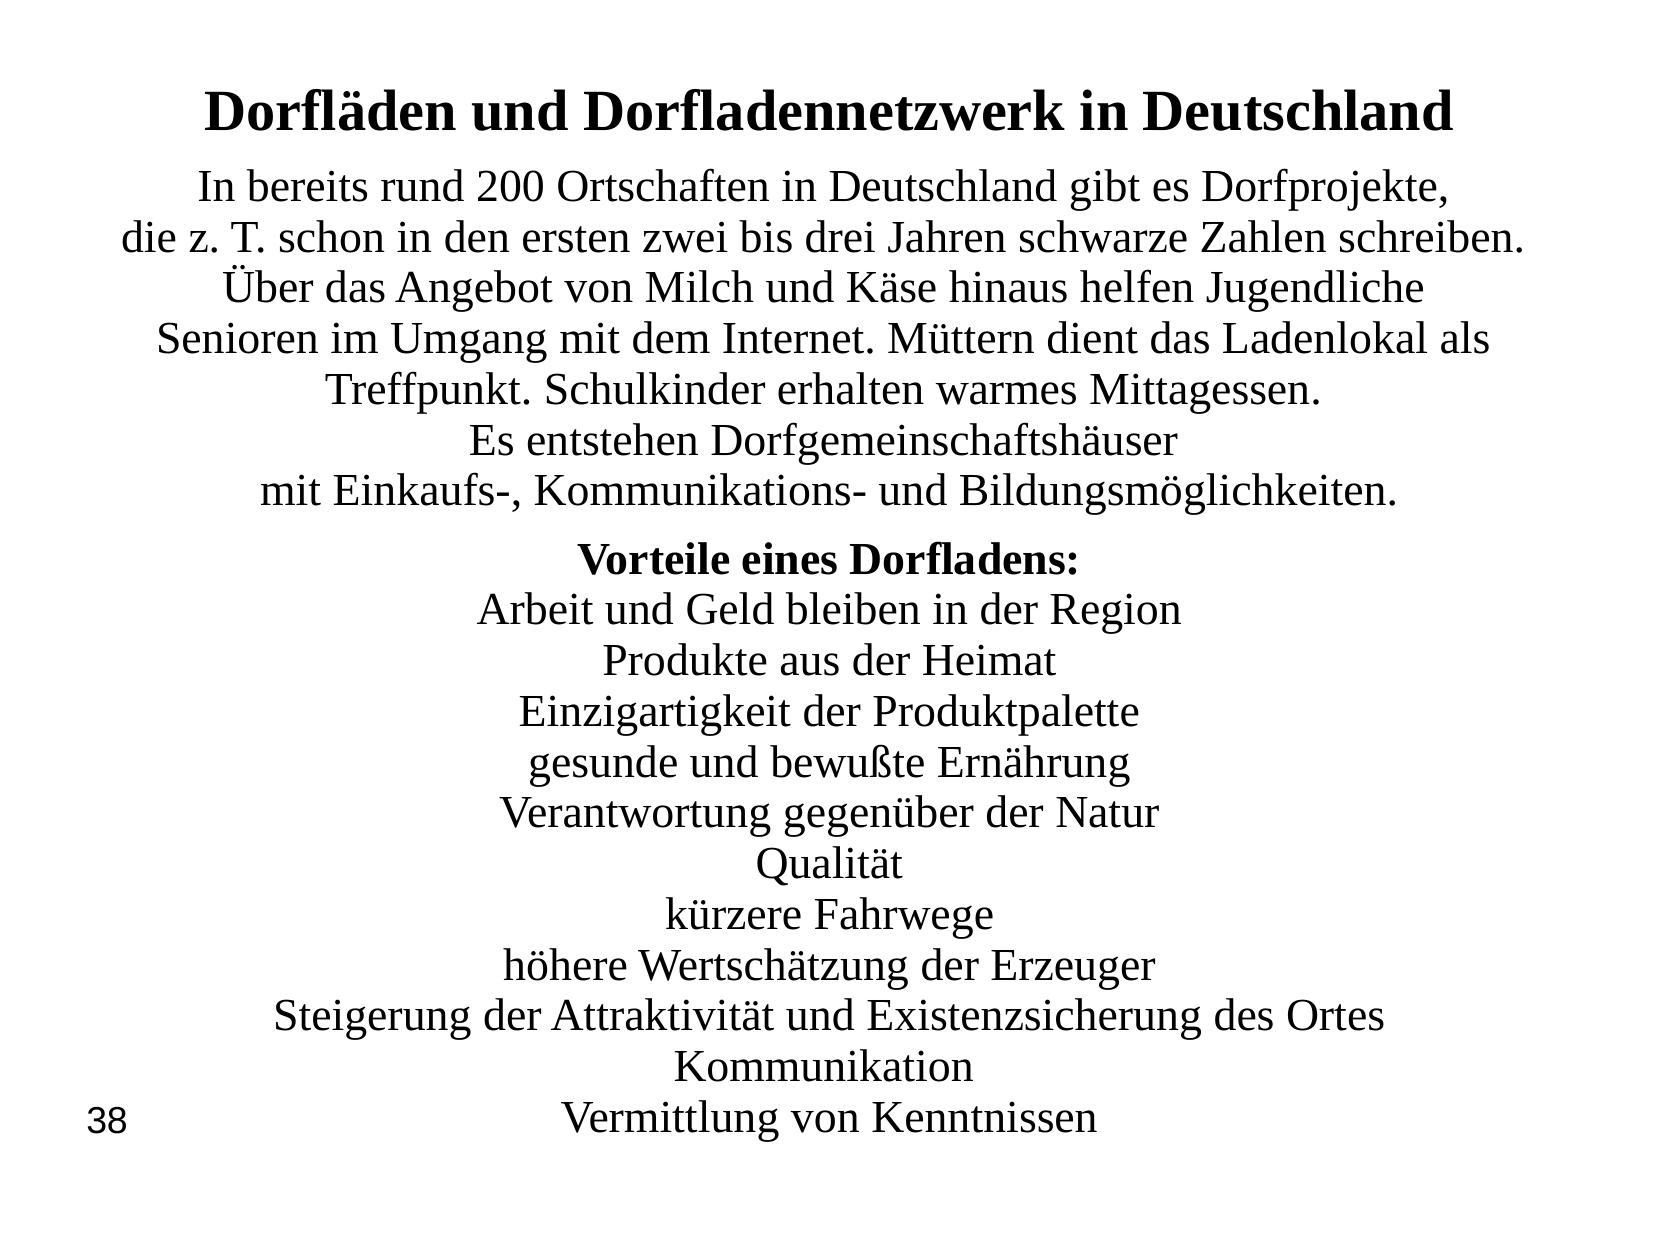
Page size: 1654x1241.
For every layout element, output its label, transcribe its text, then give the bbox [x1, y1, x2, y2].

text_box Dorfläden und Dorfladennetzwerk in Deutschland In bereits rund 200 Ortschaften in Deutschland gibt es Dorfprojekte, die z. T. schon in den ersten zwei bis drei Jahren schwarze Zahlen schreiben. Über das Angebot von Milch und Käse hinaus helfen Jugendliche Senioren im Umgang mit dem Internet. Müttern dient das Ladenlokal als Treffpunkt. Schulkinder erhalten warmes Mittagessen. Es entstehen Dorfgemeinschaftshäuser mit Einkaufs-, Kommunikations- und Bildungsmöglichkeiten. Vorteile eines Dorfladens: Arbeit und Geld bleiben in der Region Produkte aus der Heimat Einzigartigkeit der Produktpalette gesunde und bewußte Ernährung Verantwortung gegenüber der Natur Qualität kürzere Fahrwege höhere Wertschätzung der Erzeuger Steigerung der Attraktivität und Existenzsicherung des Ortes Kommunikation Vermittlung von Kenntnissen [106, 70, 1571, 1150]
text_box <Nummer> [71, 1092, 289, 1163]
